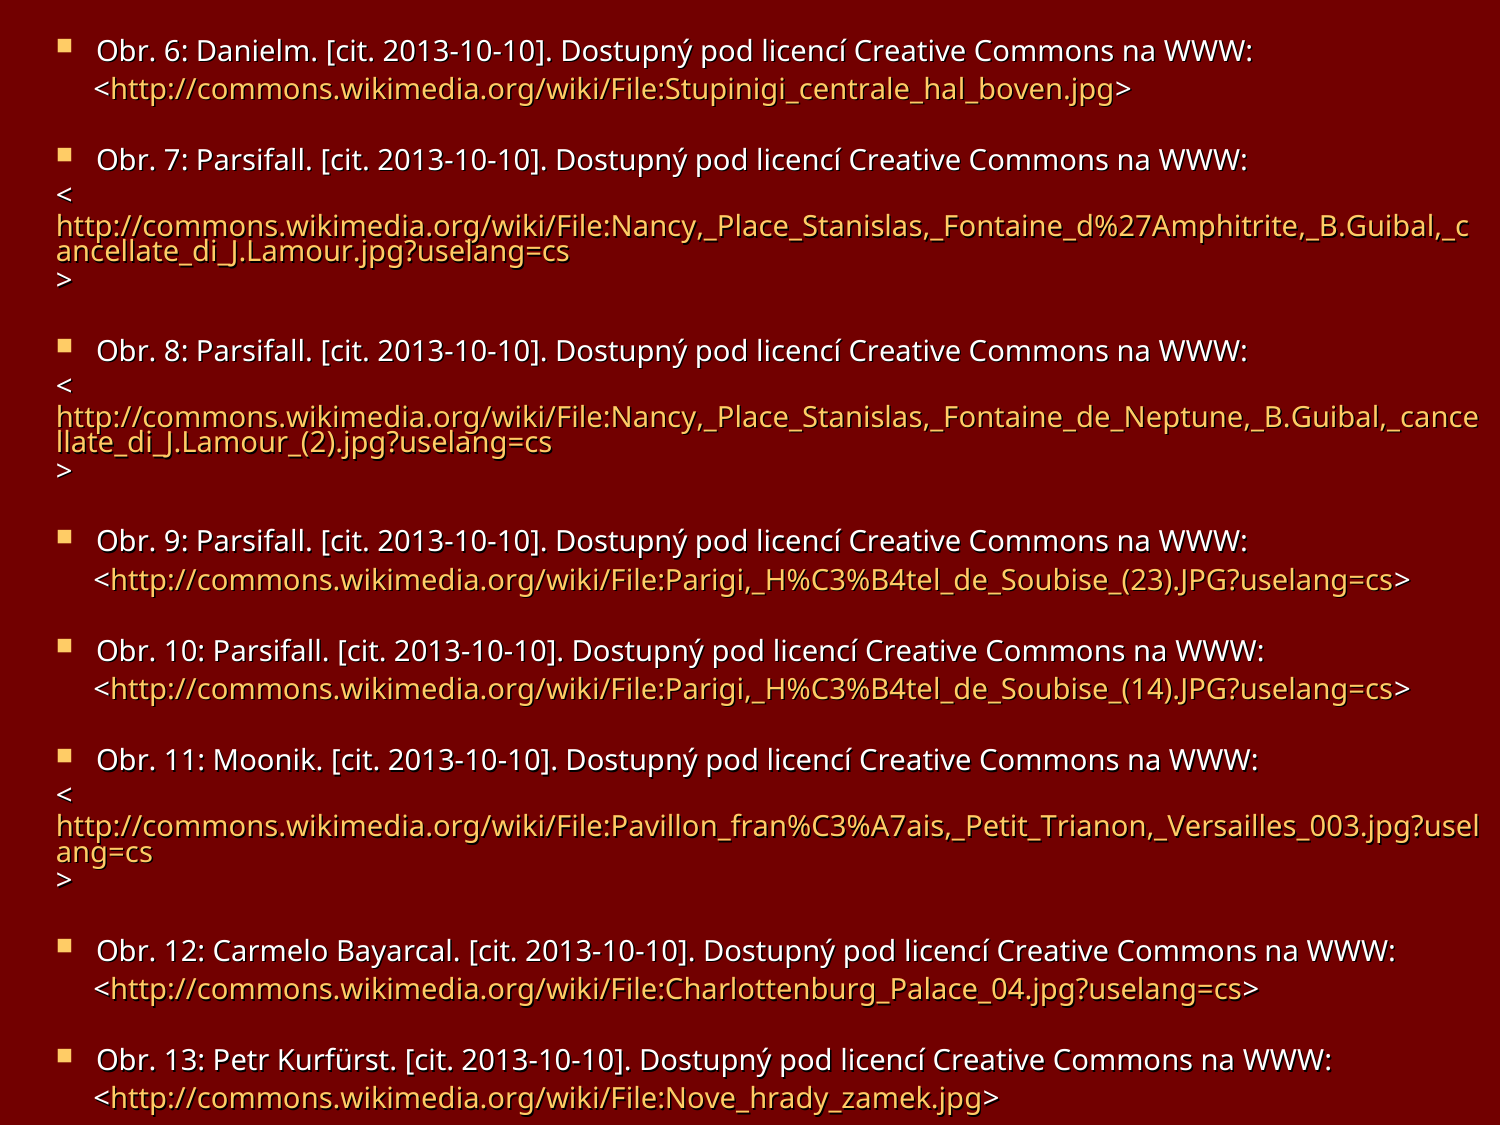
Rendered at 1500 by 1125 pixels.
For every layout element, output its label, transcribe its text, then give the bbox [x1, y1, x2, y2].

text_box Obr. 6: Danielm. [cit. 2013-10-10]. Dostupný pod licencí Creative Commons na WWW: <http://commons.wikimedia.org/wiki/File:Stupinigi_centrale_hal_boven.jpg> Obr. 7: Parsifall. [cit. 2013-10-10]. Dostupný pod licencí Creative Commons na WWW: <http://commons.wikimedia.org/wiki/File:Nancy,_Place_Stanislas,_Fontaine_d%27Amphitrite,_B.Guibal,_cancellate_di_J.Lamour.jpg?uselang=cs> Obr. 8: Parsifall. [cit. 2013-10-10]. Dostupný pod licencí Creative Commons na WWW: <http://commons.wikimedia.org/wiki/File:Nancy,_Place_Stanislas,_Fontaine_de_Neptune,_B.Guibal,_cancellate_di_J.Lamour_(2).jpg?uselang=cs> Obr. 9: Parsifall. [cit. 2013-10-10]. Dostupný pod licencí Creative Commons na WWW: <http://commons.wikimedia.org/wiki/File:Parigi,_H%C3%B4tel_de_Soubise_(23).JPG?uselang=cs> Obr. 10: Parsifall. [cit. 2013-10-10]. Dostupný pod licencí Creative Commons na WWW: <http://commons.wikimedia.org/wiki/File:Parigi,_H%C3%B4tel_de_Soubise_(14).JPG?uselang=cs> Obr. 11: Moonik. [cit. 2013-10-10]. Dostupný pod licencí Creative Commons na WWW: <http://commons.wikimedia.org/wiki/File:Pavillon_fran%C3%A7ais,_Petit_Trianon,_Versailles_003.jpg?uselang=cs> Obr. 12: Carmelo Bayarcal. [cit. 2013-10-10]. Dostupný pod licencí Creative Commons na WWW: <http://commons.wikimedia.org/wiki/File:Charlottenburg_Palace_04.jpg?uselang=cs> Obr. 13: Petr Kurfürst. [cit. 2013-10-10]. Dostupný pod licencí Creative Commons na WWW: <http://commons.wikimedia.org/wiki/File:Nove_hrady_zamek.jpg> Obr. 14: Sokoljan. [cit. 2013-10-10]. Dostupný pod licencí Creative Commons na WWW: <http://cs.wikipedia.org/wiki/Soubor:Rokaje_Kinsky_pal_DSCN6637.JPG> [41, 30, 1500, 1125]
